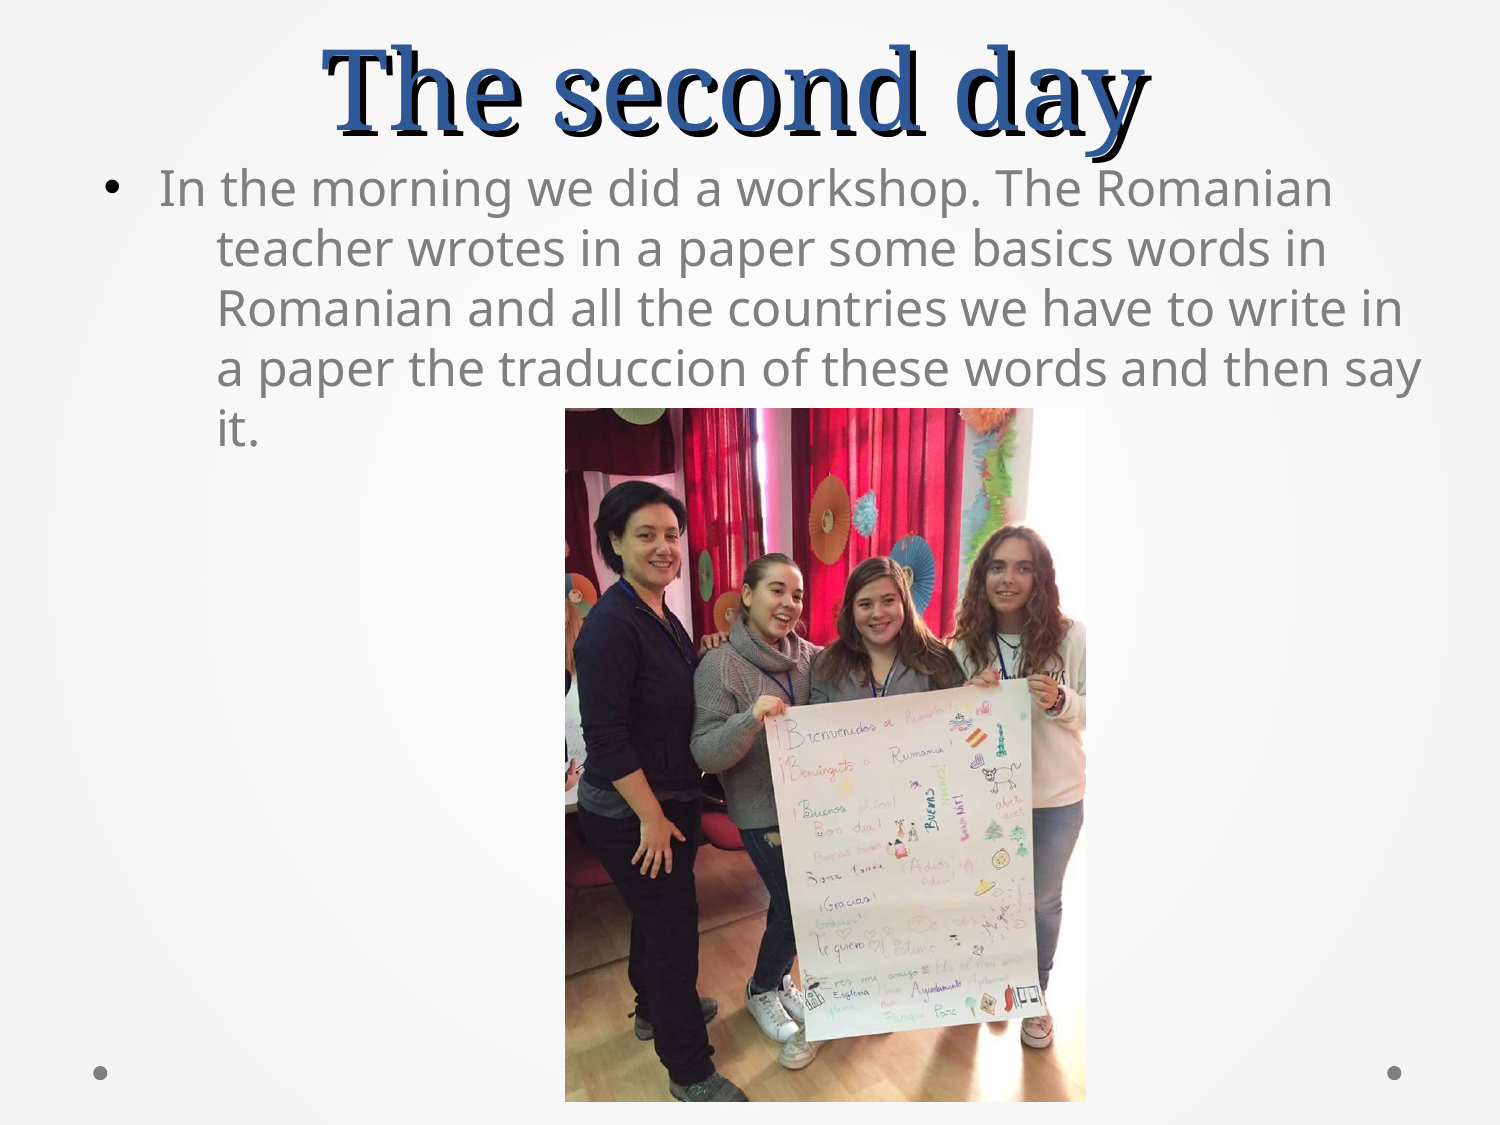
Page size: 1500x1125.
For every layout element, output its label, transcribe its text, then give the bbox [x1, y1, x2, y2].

title The second day [53, 0, 1414, 161]
picture [565, 408, 1086, 1102]
list In the morning we did a workshop. The Romanian teacher wrotes in a paper some basics words in Romanian and all the countries we have to write in a paper the traduccion of these words and then say it. [88, 149, 1439, 892]
